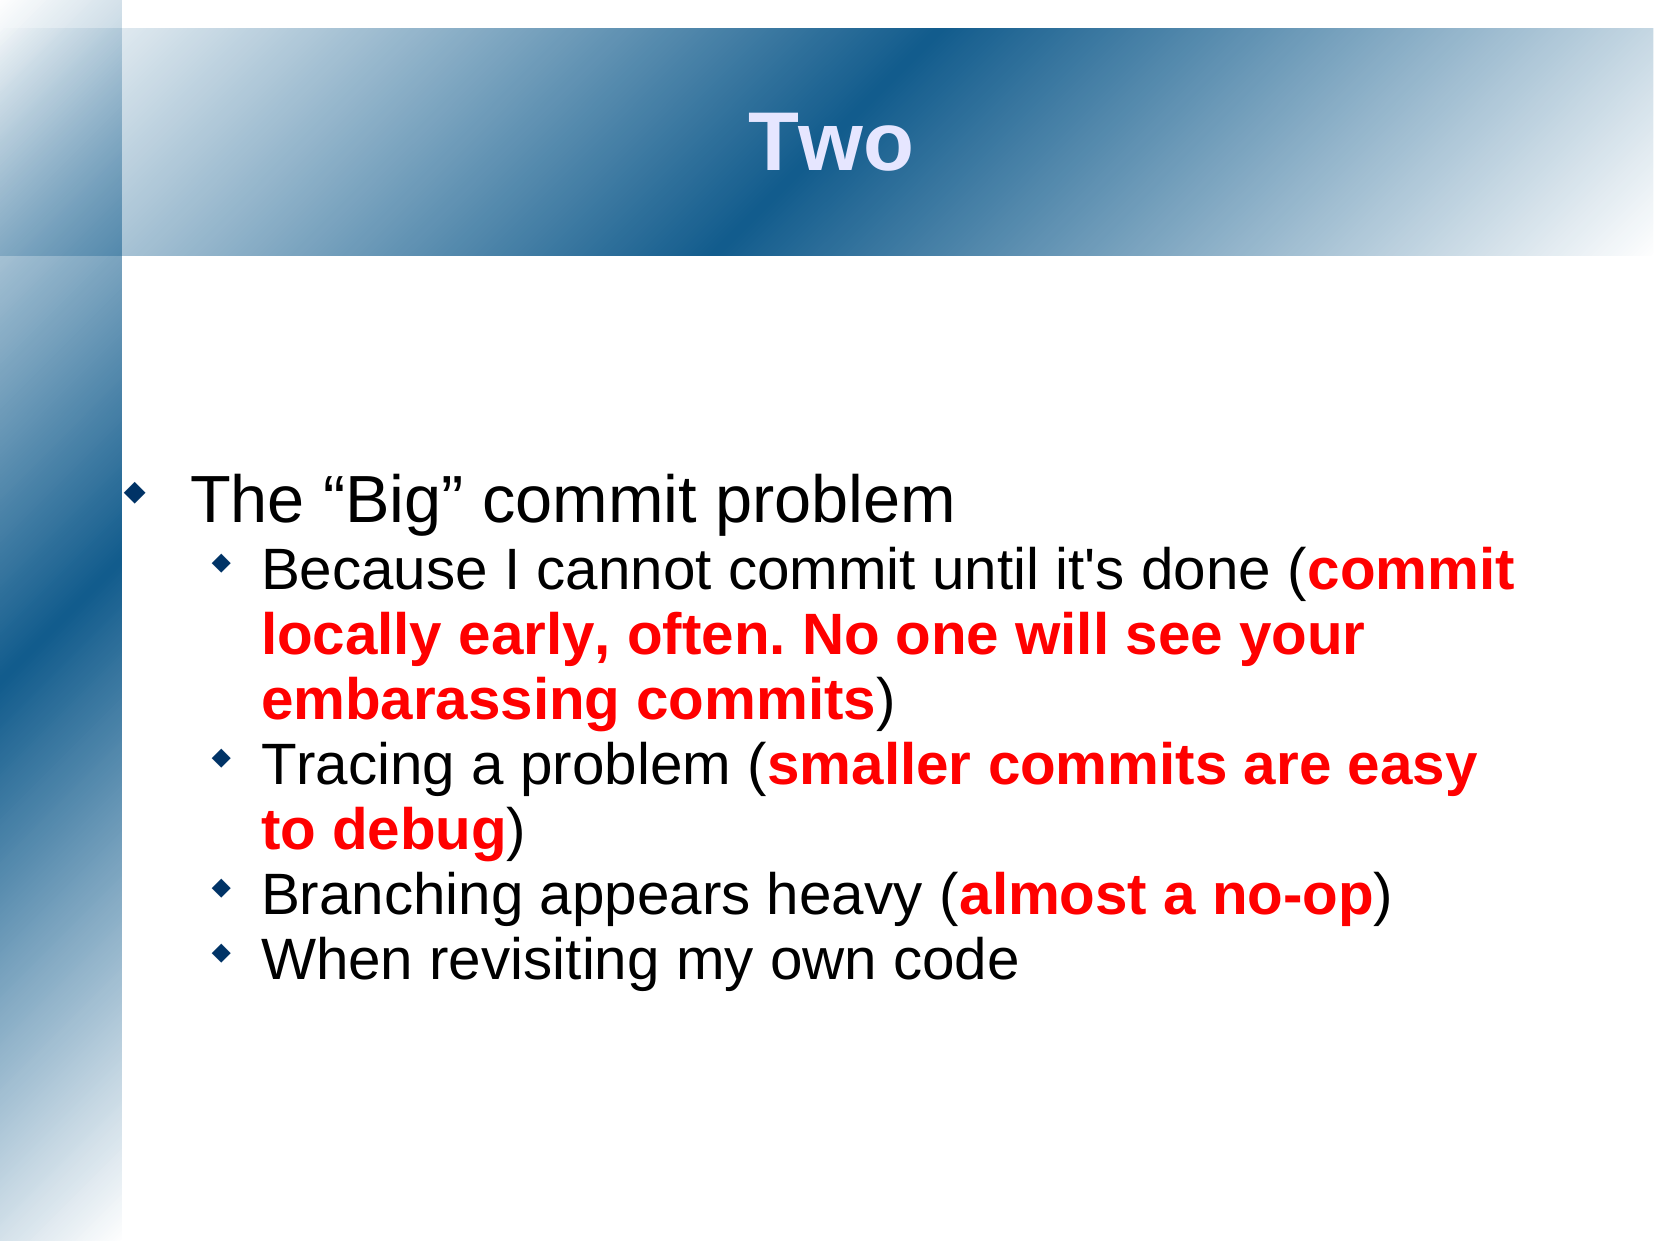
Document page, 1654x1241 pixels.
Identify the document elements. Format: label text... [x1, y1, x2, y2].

list The “Big” commit problem Because I cannot commit until it's done (commit locally early, often. No one will see your embarassing commits) Tracing a problem (smaller commits are easy to debug) Branching appears heavy (almost a no-op) When revisiting my own code [119, 461, 1532, 1160]
title Two [125, 37, 1538, 246]
